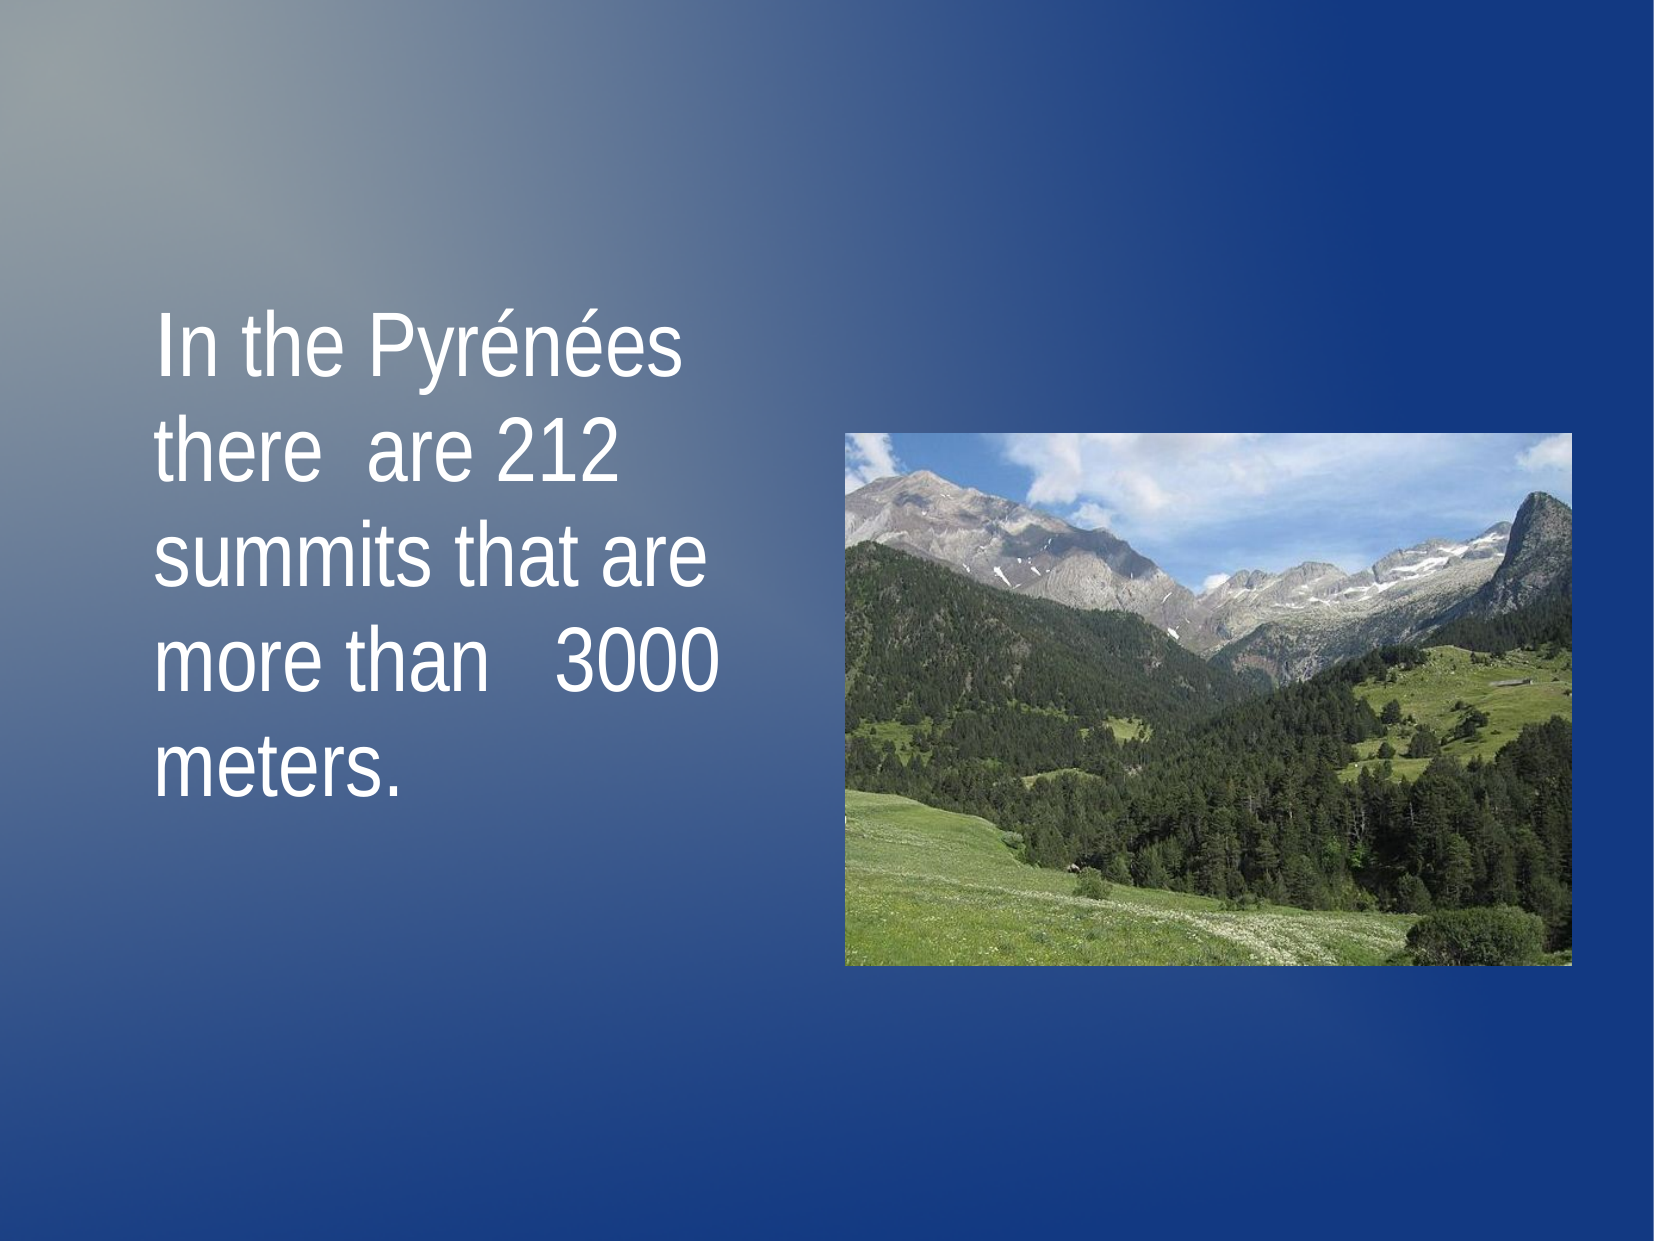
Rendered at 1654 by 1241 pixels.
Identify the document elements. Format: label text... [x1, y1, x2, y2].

list In the Pyrénées there are 212 summits that are more than 3000 meters. [82, 290, 809, 1109]
picture [0, 0, 1654, 1241]
